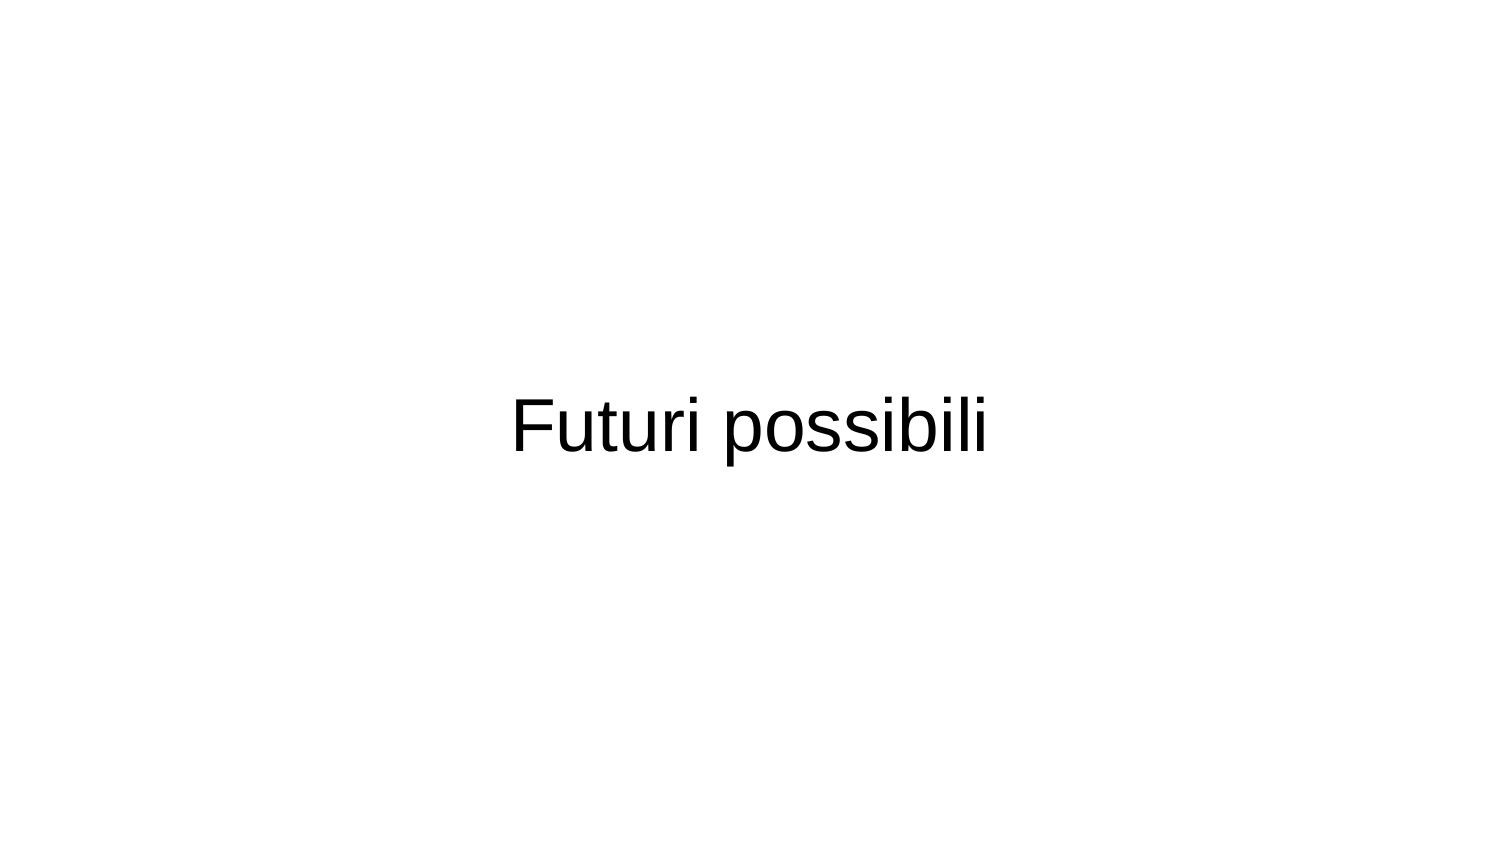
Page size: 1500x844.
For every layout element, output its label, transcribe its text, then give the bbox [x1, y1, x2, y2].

title Futuri possibili [51, 352, 1449, 491]
